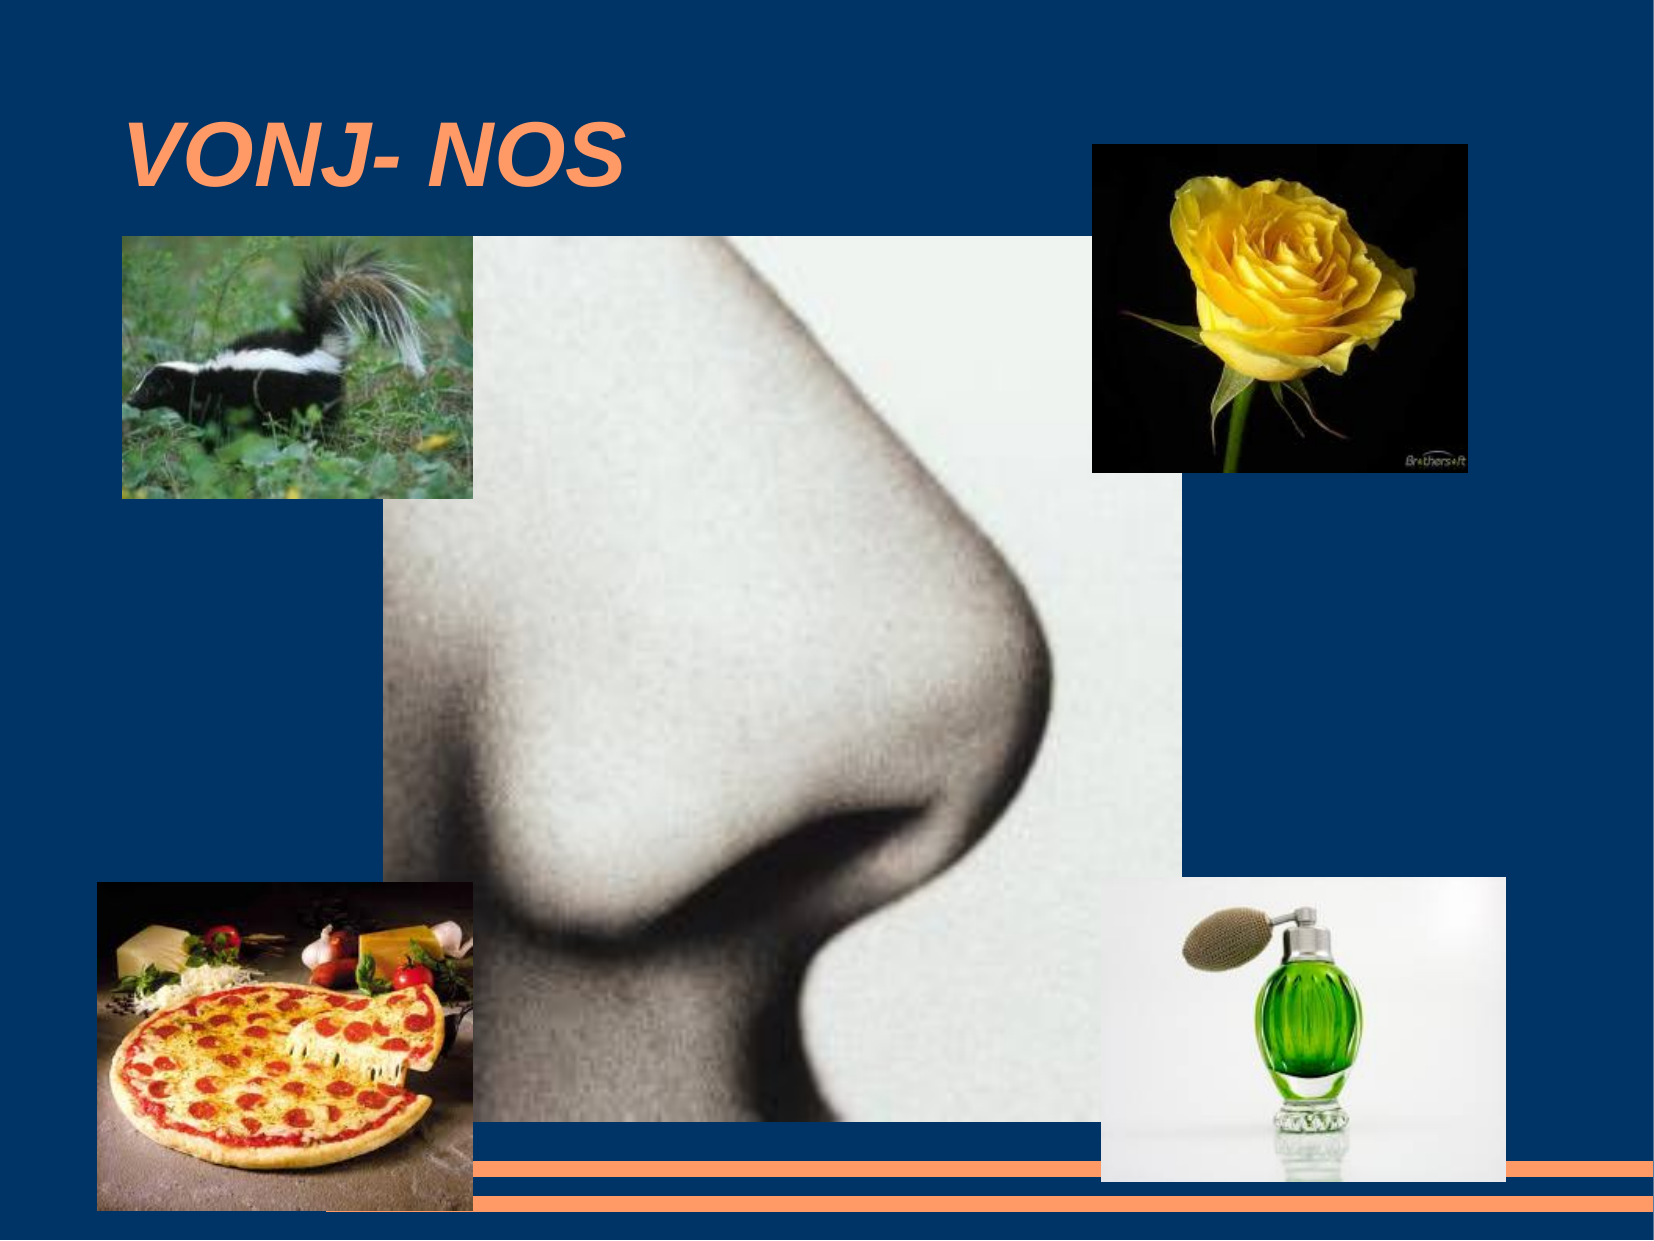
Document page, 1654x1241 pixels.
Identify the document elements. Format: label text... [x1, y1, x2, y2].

title VONJ- NOS [121, 46, 1534, 254]
picture [97, 144, 1506, 1211]
